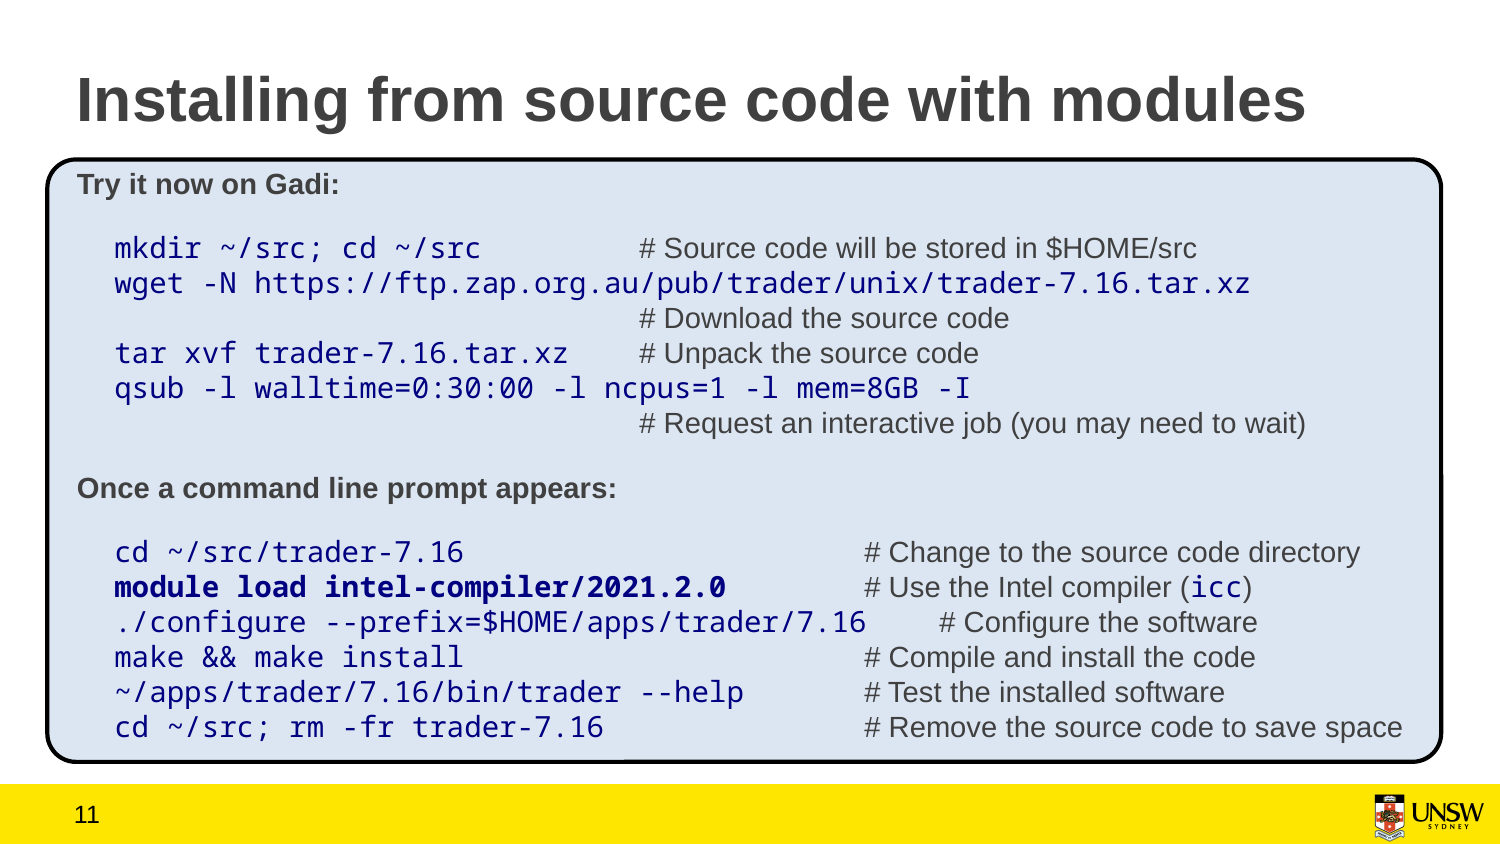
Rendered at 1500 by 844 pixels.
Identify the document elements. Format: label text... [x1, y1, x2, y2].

title Installing from source code with modules [76, 59, 1427, 136]
text_box [47, 159, 1442, 762]
text_box <number> [59, 791, 219, 839]
picture [0, 784, 1500, 844]
list Try it now on Gadi: mkdir ~/src; cd ~/src # Source code will be stored in $HOME/src wget -N https://ftp.zap.org.au/pub/trader/unix/trader-7.16.tar.xz # Download the source code tar xvf trader-7.16.tar.xz # Unpack the source code qsub -l walltime=0:30:00 -l ncpus=1 -l mem=8GB -I # Request an interactive job (you may need to wait) Once a command line prompt appears: cd ~/src/trader-7.16 # Change to the source code directory module load intel-compiler/2021.2.0 # Use the Intel compiler (icc) ./configure --prefix=$HOME/apps/trader/7.16 # Configure the software make && make install # Compile and install the code ~/apps/trader/7.16/bin/trader --help # Test the installed software cd ~/src; rm -fr trader-7.16 # Remove the source code to save space [76, 165, 1424, 756]
